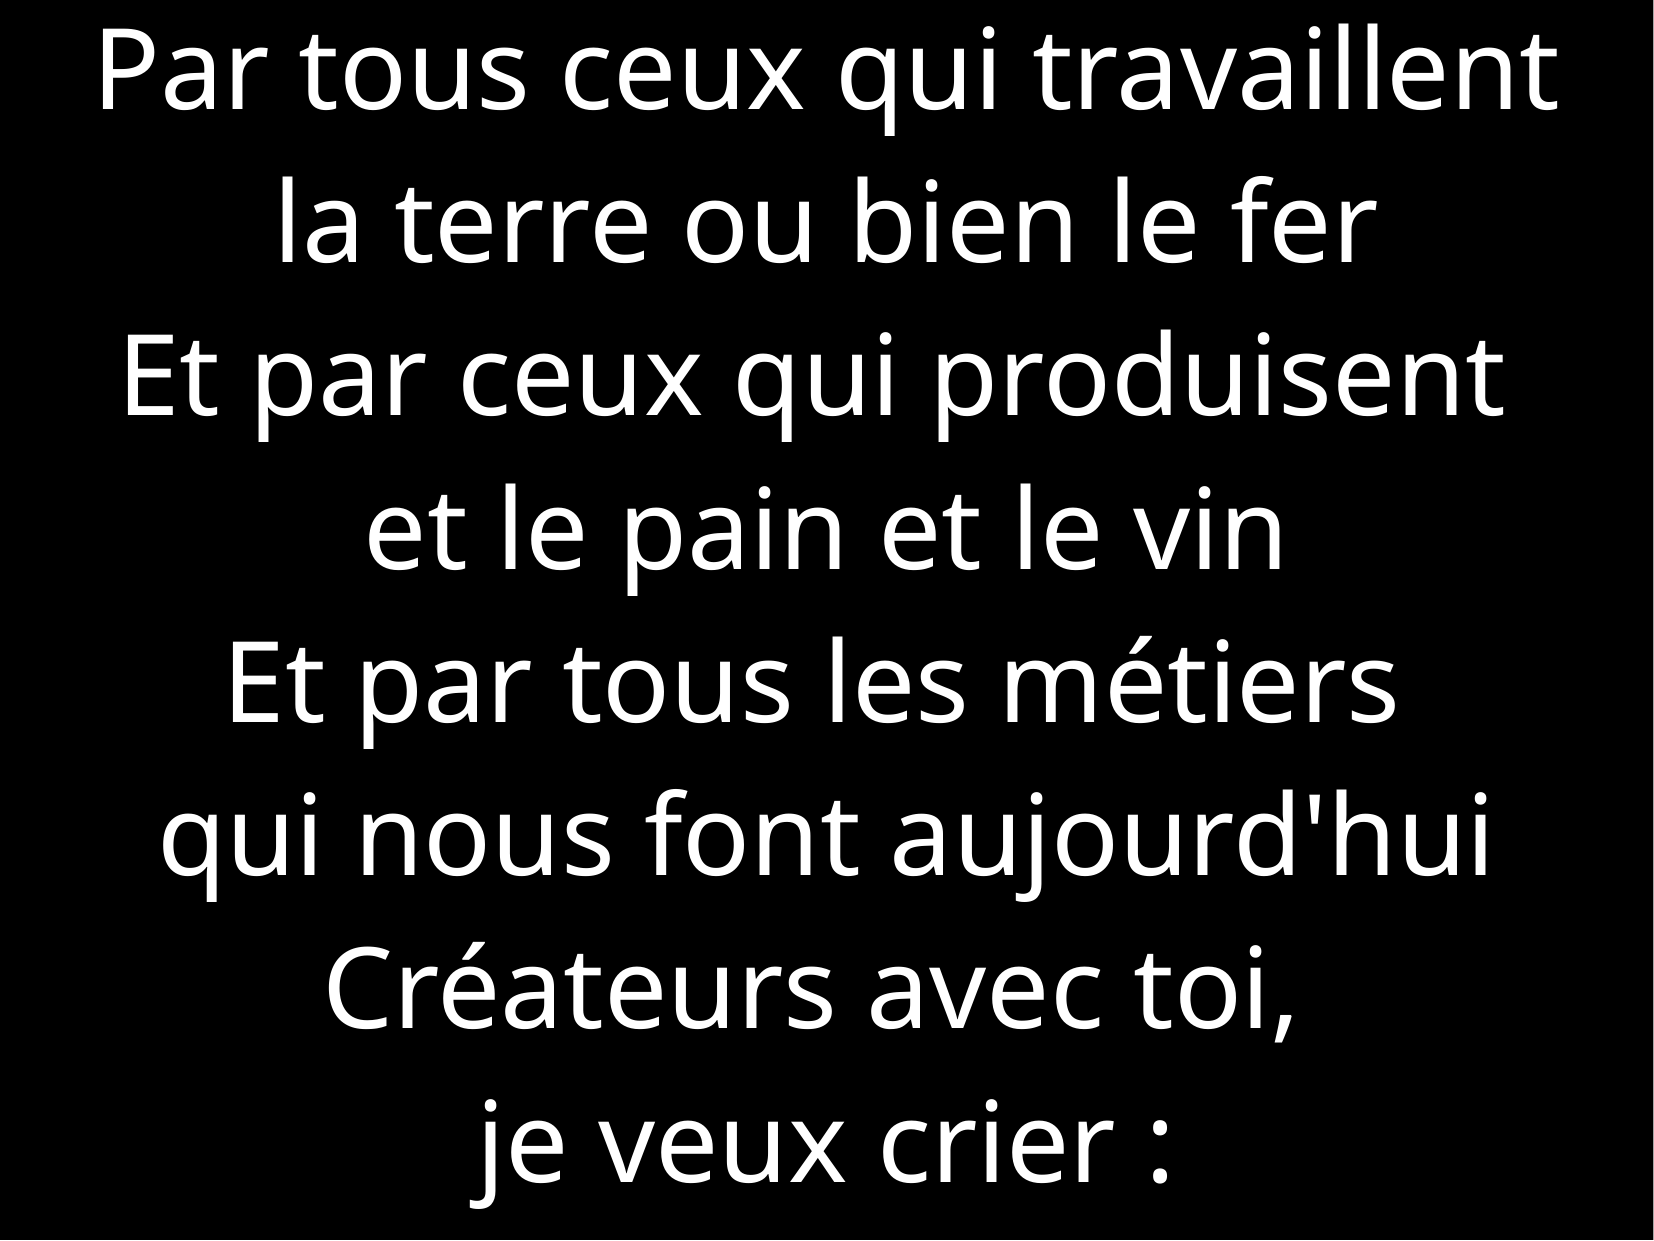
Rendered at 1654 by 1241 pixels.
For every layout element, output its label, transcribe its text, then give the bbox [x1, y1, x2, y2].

subtitle Par tous ceux qui travaillent la terre ou bien le fer Et par ceux qui produisent et le pain et le vin Et par tous les métiers qui nous font aujourd'hui Créateurs avec toi, je veux crier : [11, 0, 1642, 1241]
